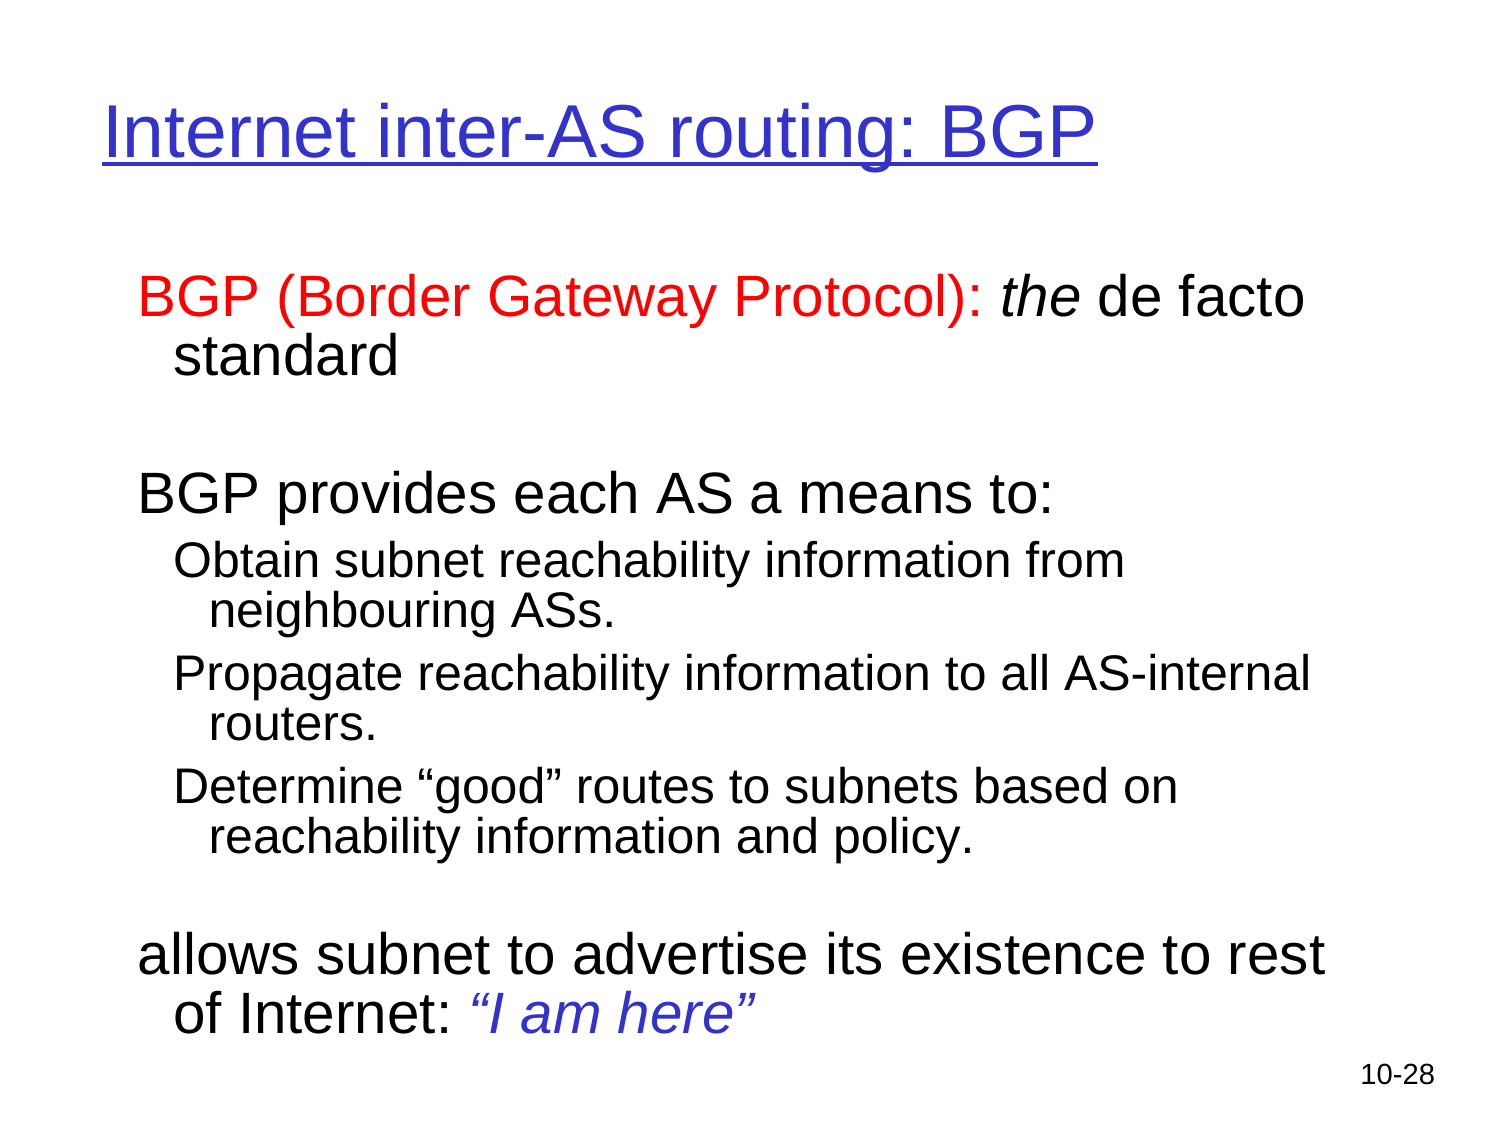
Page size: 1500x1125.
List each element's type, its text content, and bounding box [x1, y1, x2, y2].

list BGP (Border Gateway Protocol): the de facto standard BGP provides each AS a means to: Obtain subnet reachability information from neighbouring ASs. Propagate reachability information to all AS-internal routers. Determine “good” routes to subnets based on reachability information and policy. allows subnet to advertise its existence to rest of Internet: “I am here” [87, 262, 1363, 1060]
title Internet inter-AS routing: BGP [87, 37, 1363, 225]
